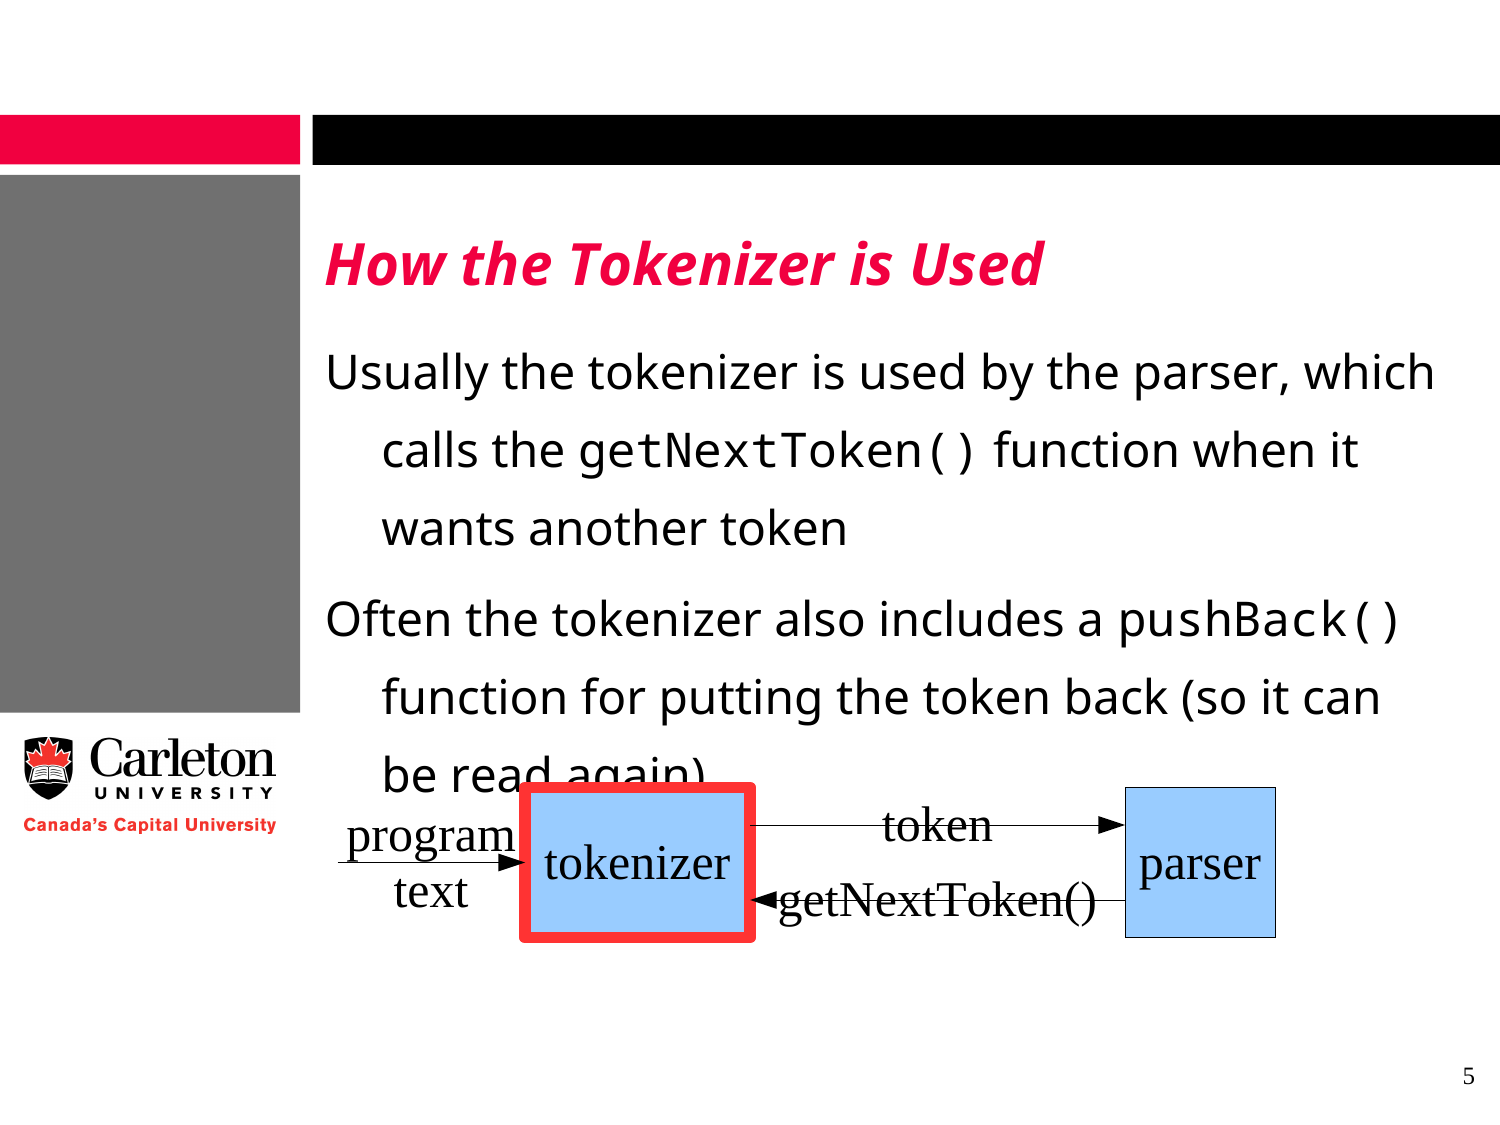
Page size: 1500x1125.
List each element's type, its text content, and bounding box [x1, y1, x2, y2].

title How the Tokenizer is Used [324, 194, 1450, 324]
text_box tokenizer [525, 787, 751, 938]
text_box parser [1125, 787, 1276, 938]
picture [24, 737, 276, 834]
list Usually the tokenizer is used by the parser, which calls the getNextToken() function when it wants another token Often the tokenizer also includes a pushBack() function for putting the token back (so it can be read again) [324, 324, 1450, 1036]
